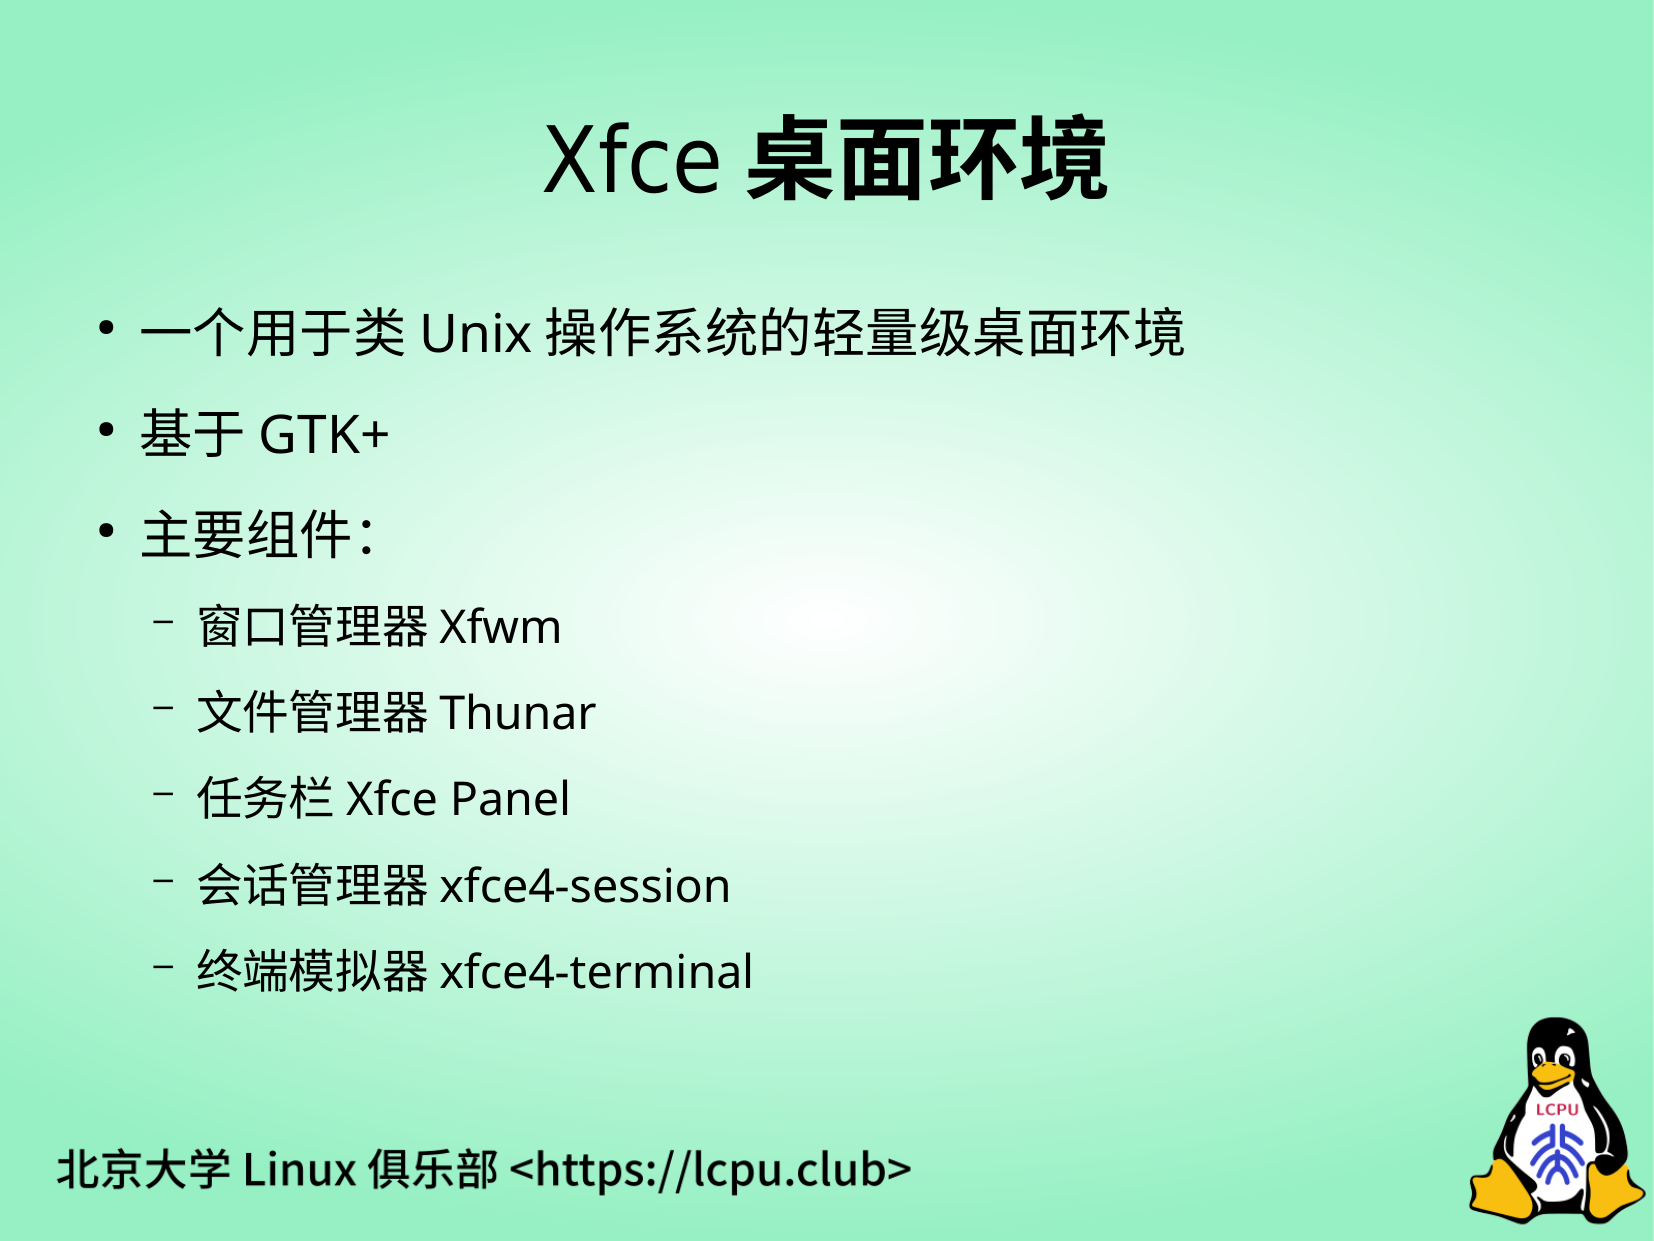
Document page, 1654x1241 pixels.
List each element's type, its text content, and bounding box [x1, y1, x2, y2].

title Xfce桌面环境 [82, 49, 1571, 257]
picture [0, 0, 1654, 1241]
list 一个用于类Unix操作系统的轻量级桌面环境 基于GTK+ 主要组件： 窗口管理器Xfwm 文件管理器Thunar 任务栏Xfce Panel 会话管理器xfce4-session 终端模拟器xfce4-terminal [82, 290, 1571, 1010]
